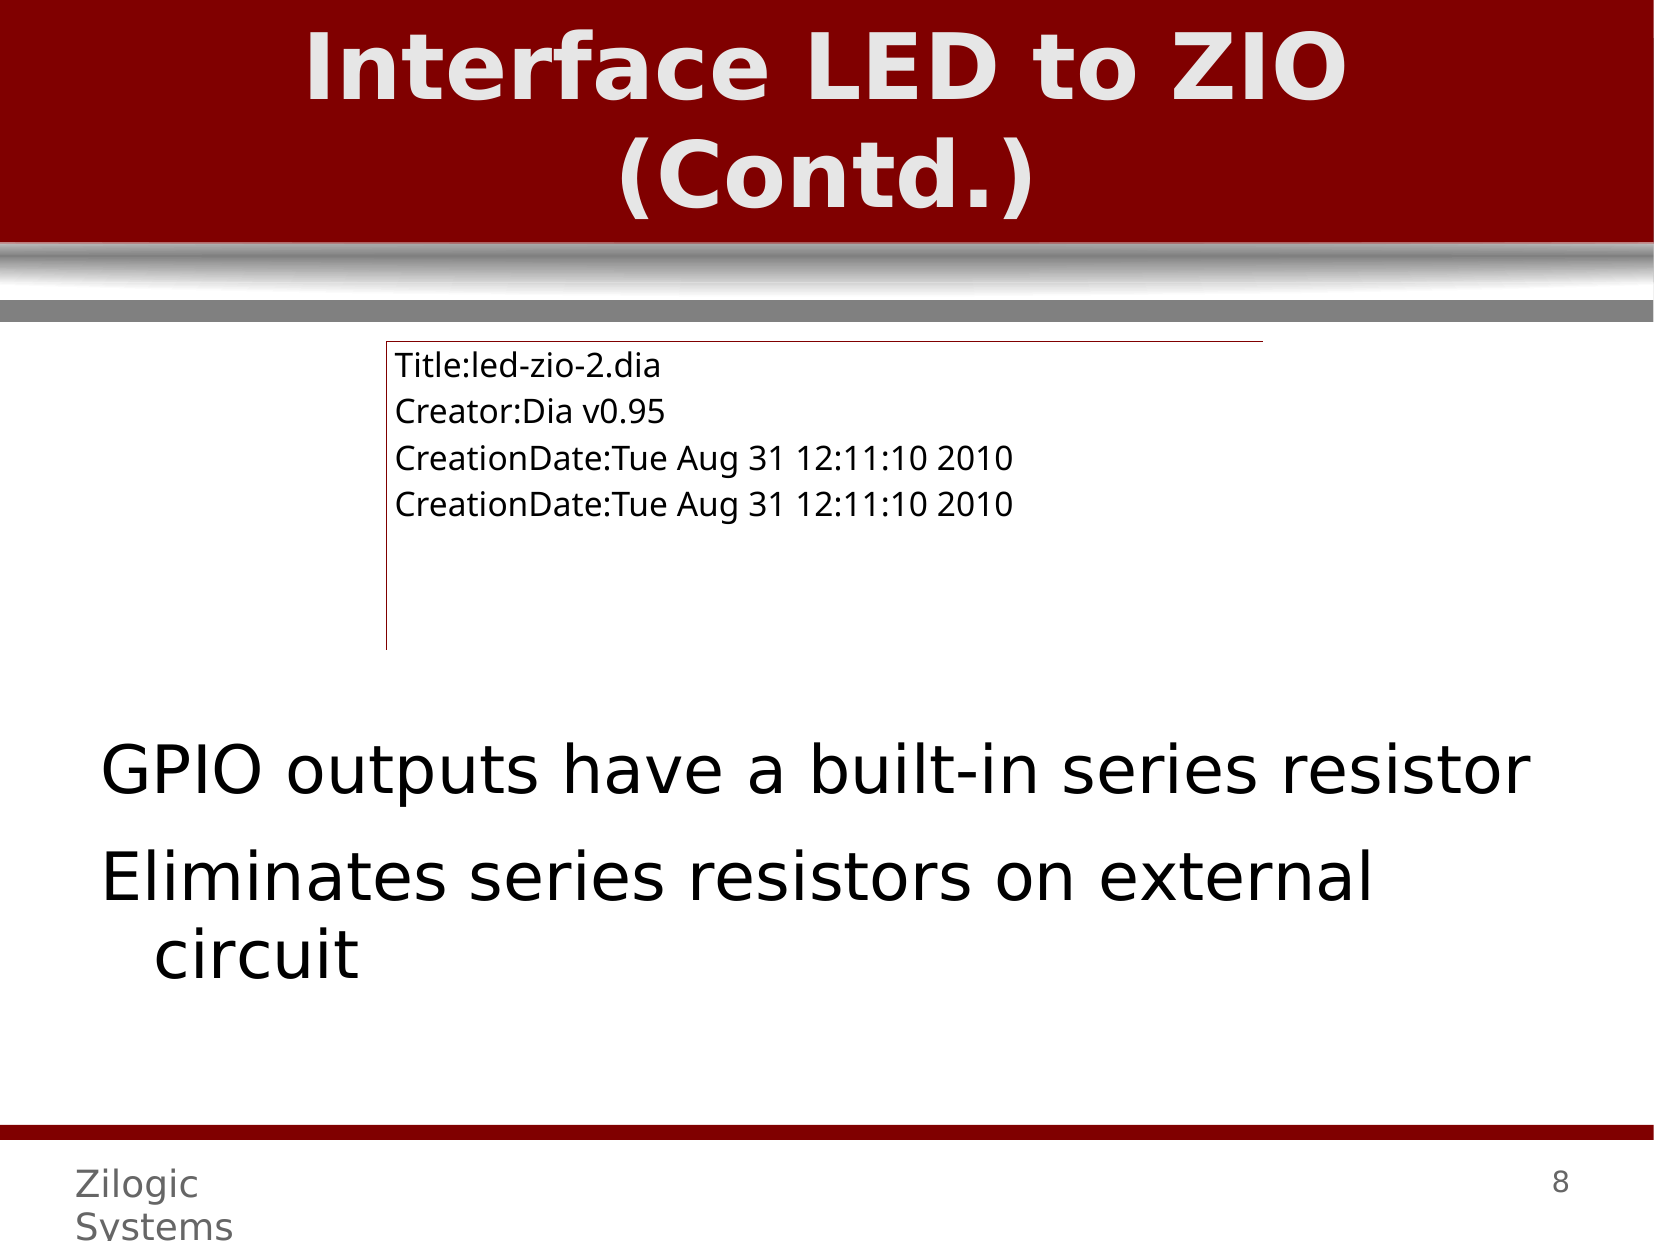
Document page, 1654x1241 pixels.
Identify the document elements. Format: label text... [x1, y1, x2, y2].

title Interface LED to ZIO (Contd.) [82, 18, 1571, 226]
list GPIO outputs have a built-in series resistor Eliminates series resistors on external circuit [82, 731, 1571, 1094]
picture [383, 339, 1263, 650]
